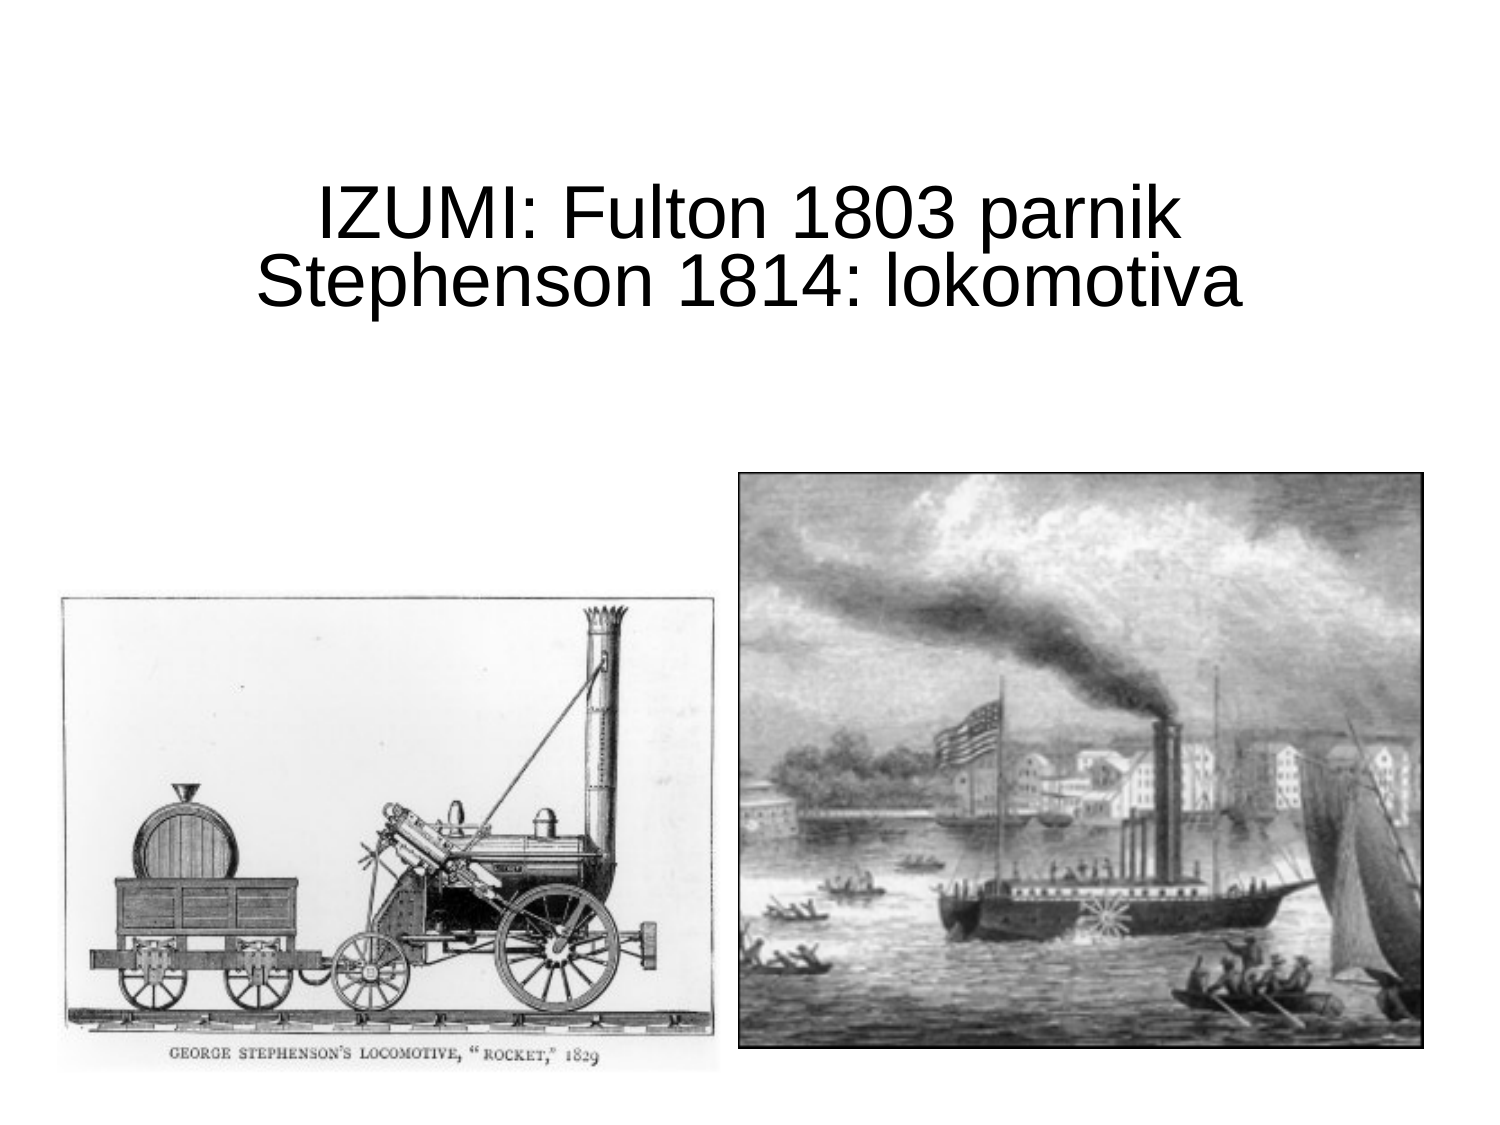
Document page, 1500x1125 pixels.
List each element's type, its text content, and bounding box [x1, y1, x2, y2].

title IZUMI: Fulton 1803 parnik Stephenson 1814: lokomotiva [74, 88, 1425, 355]
picture [29, 472, 1424, 1125]
